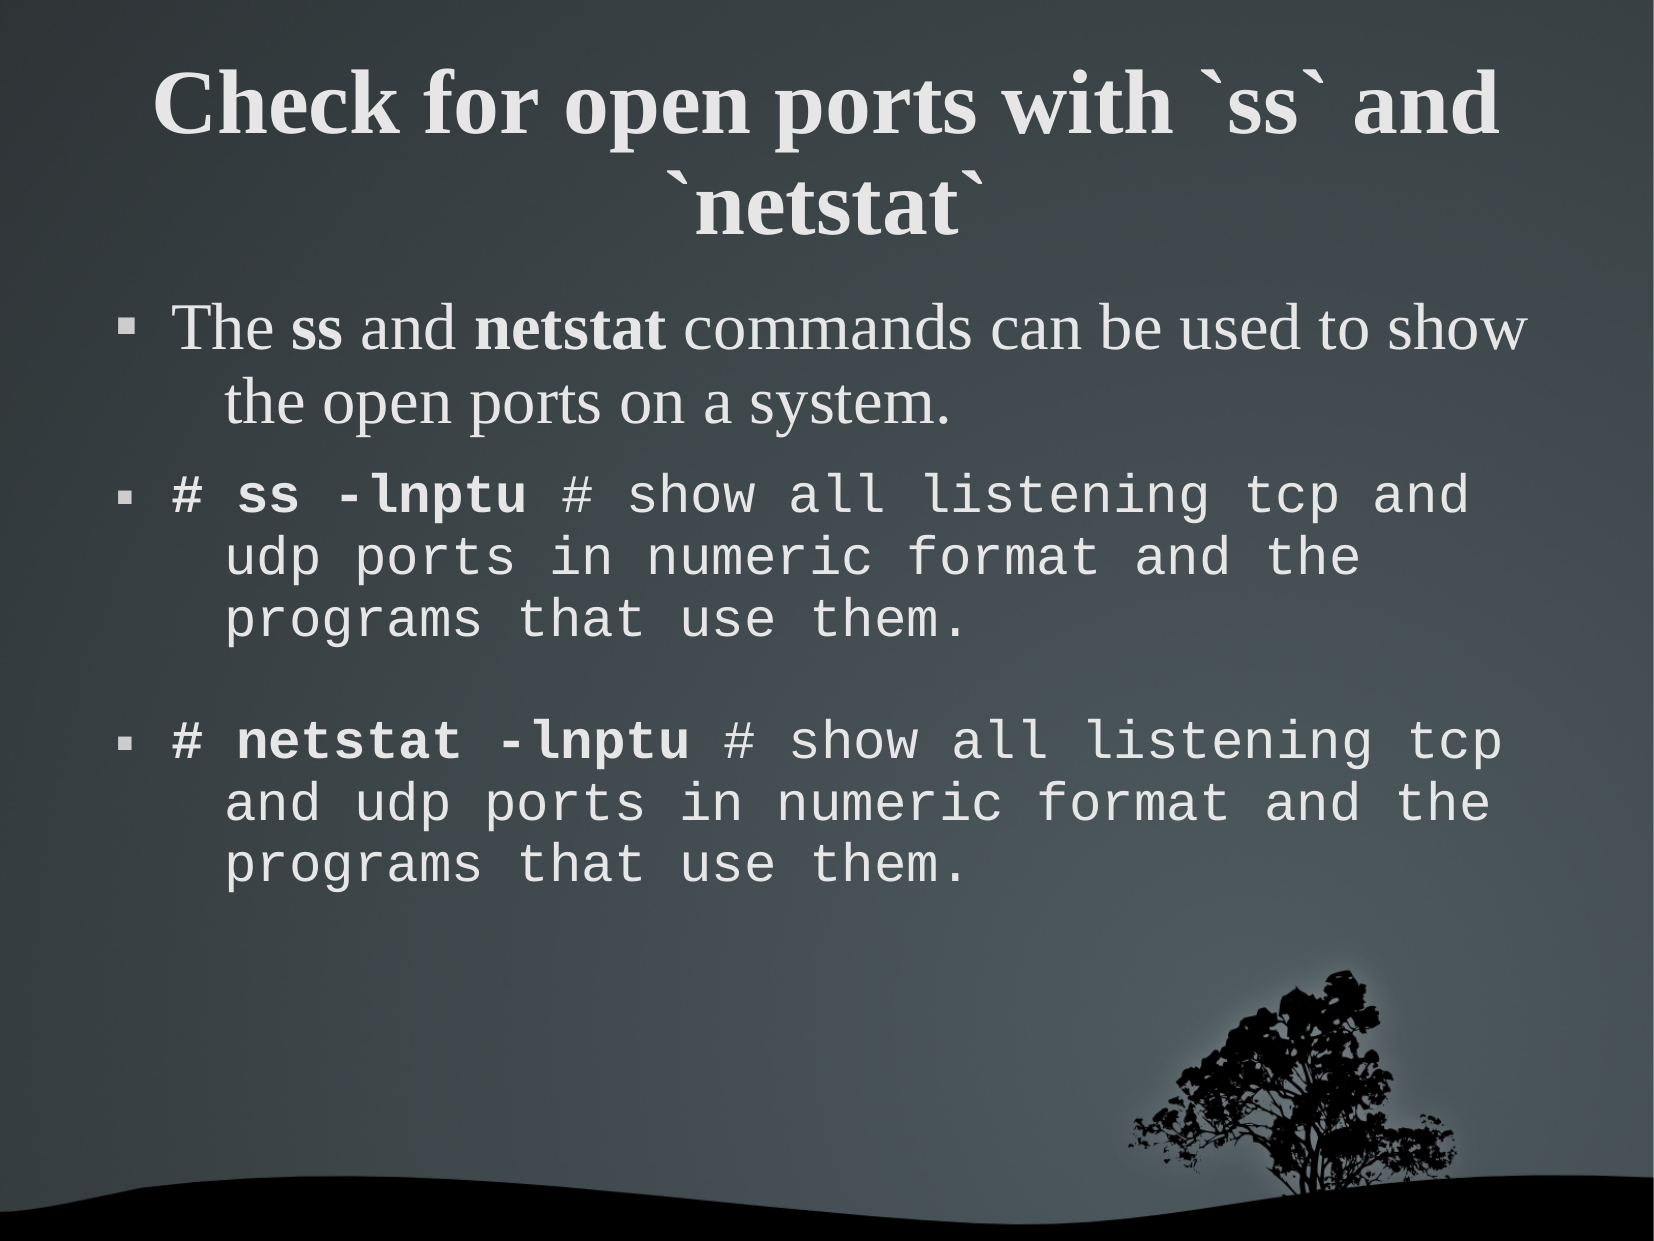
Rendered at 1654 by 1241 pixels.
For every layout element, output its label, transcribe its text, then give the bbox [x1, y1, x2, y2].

picture [0, 0, 1654, 1241]
list The ss and netstat commands can be used to show the open ports on a system. # ss -lnptu # show all listening tcp and udp ports in numeric format and the programs that use them. # netstat -lnptu # show all listening tcp and udp ports in numeric format and the programs that use them. [82, 290, 1571, 1177]
title Check for open ports with `ss` and `netstat` [82, 33, 1571, 273]
